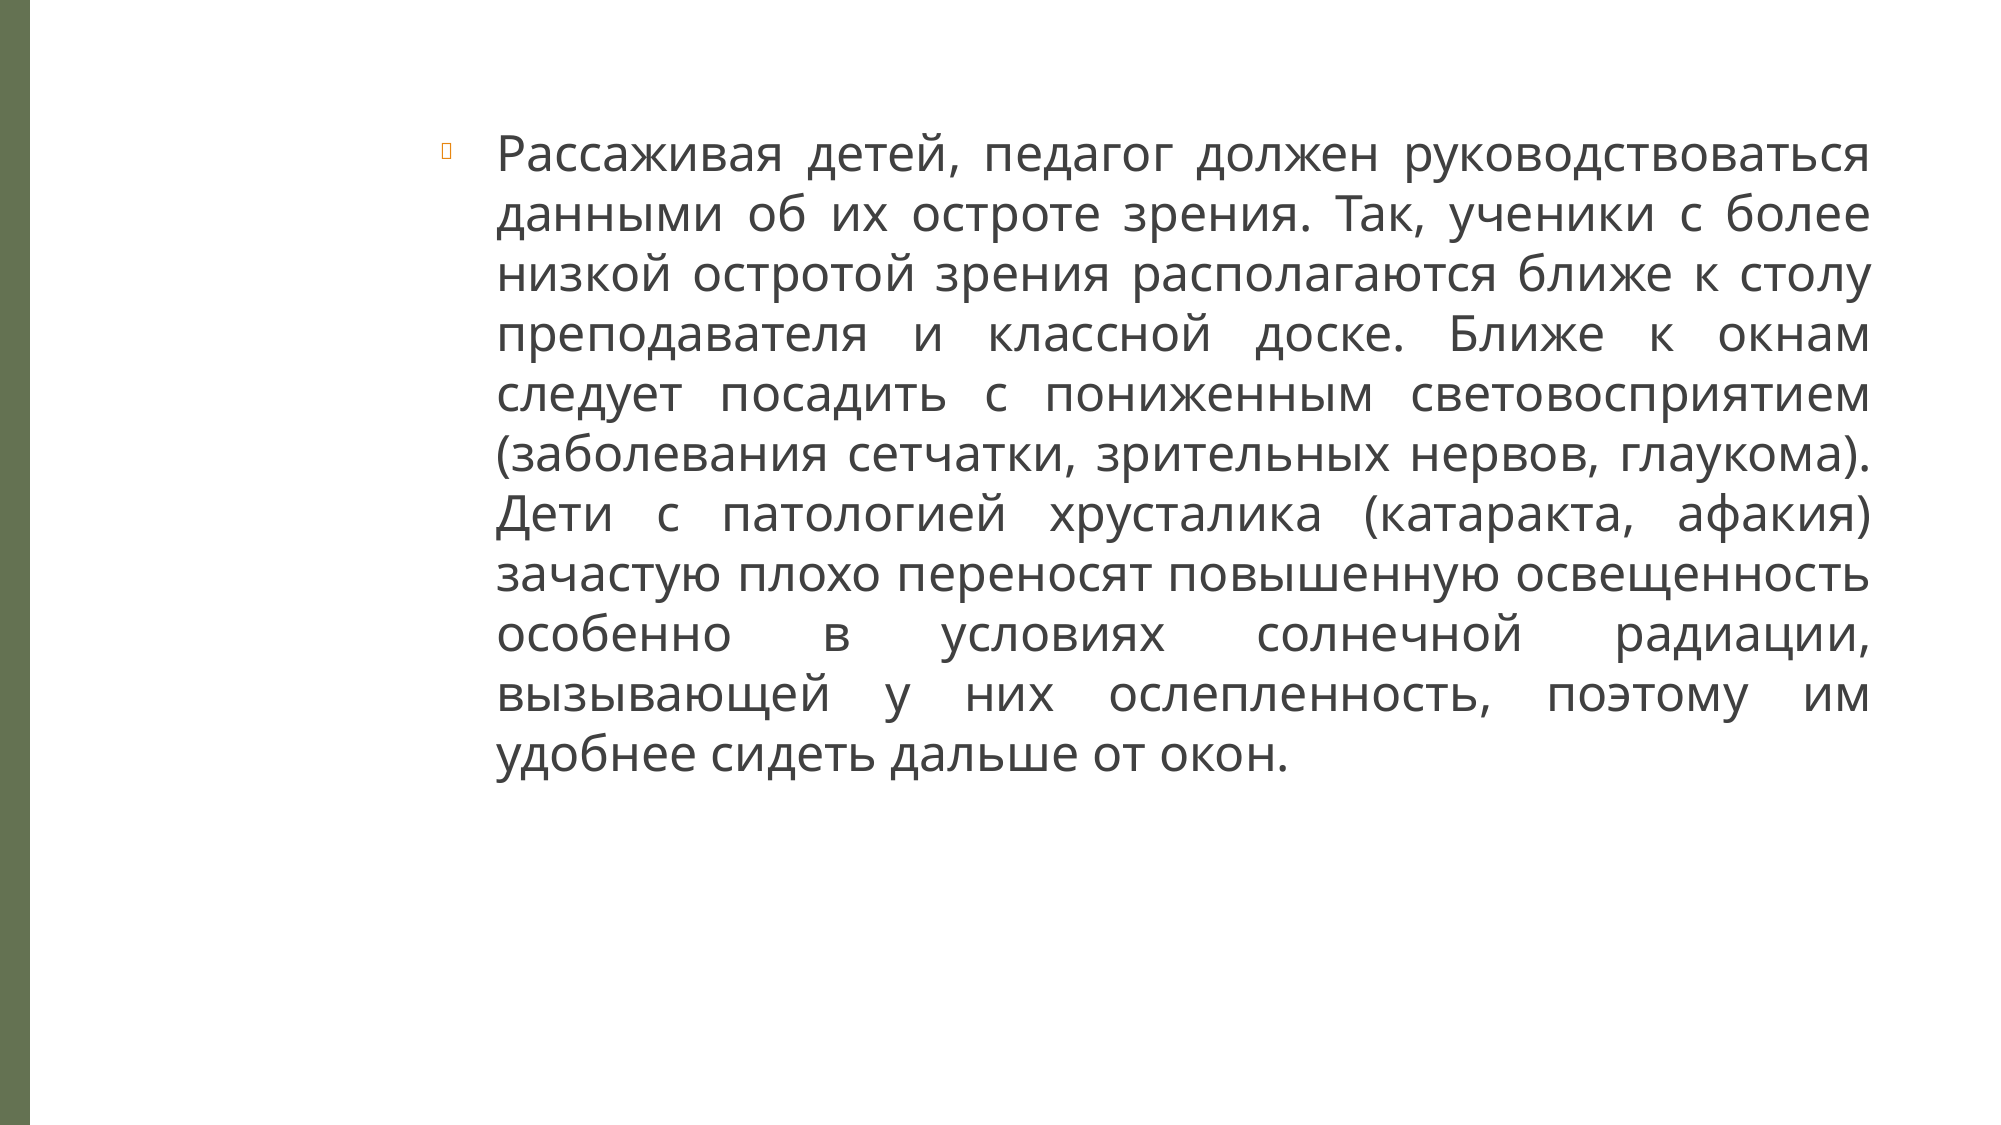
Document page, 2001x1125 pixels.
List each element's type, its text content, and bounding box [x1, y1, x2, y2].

list Рассаживая детей, педагог должен руководствоваться данными об их остроте зрения. Так, ученики с более низкой остротой зрения располагаются ближе к столу преподавателя и классной доске. Ближе к окнам следует посадить с пониженным световосприятием (заболевания сетчатки, зрительных нервов, глаукома). Дети с патологией хрусталика (катаракта, афакия) зачастую плохо переносят повышенную освещенность особенно в условиях солнечной радиации, вызывающей у них ослепленность, поэтому им удобнее сидеть дальше от окон. [424, 106, 1888, 970]
